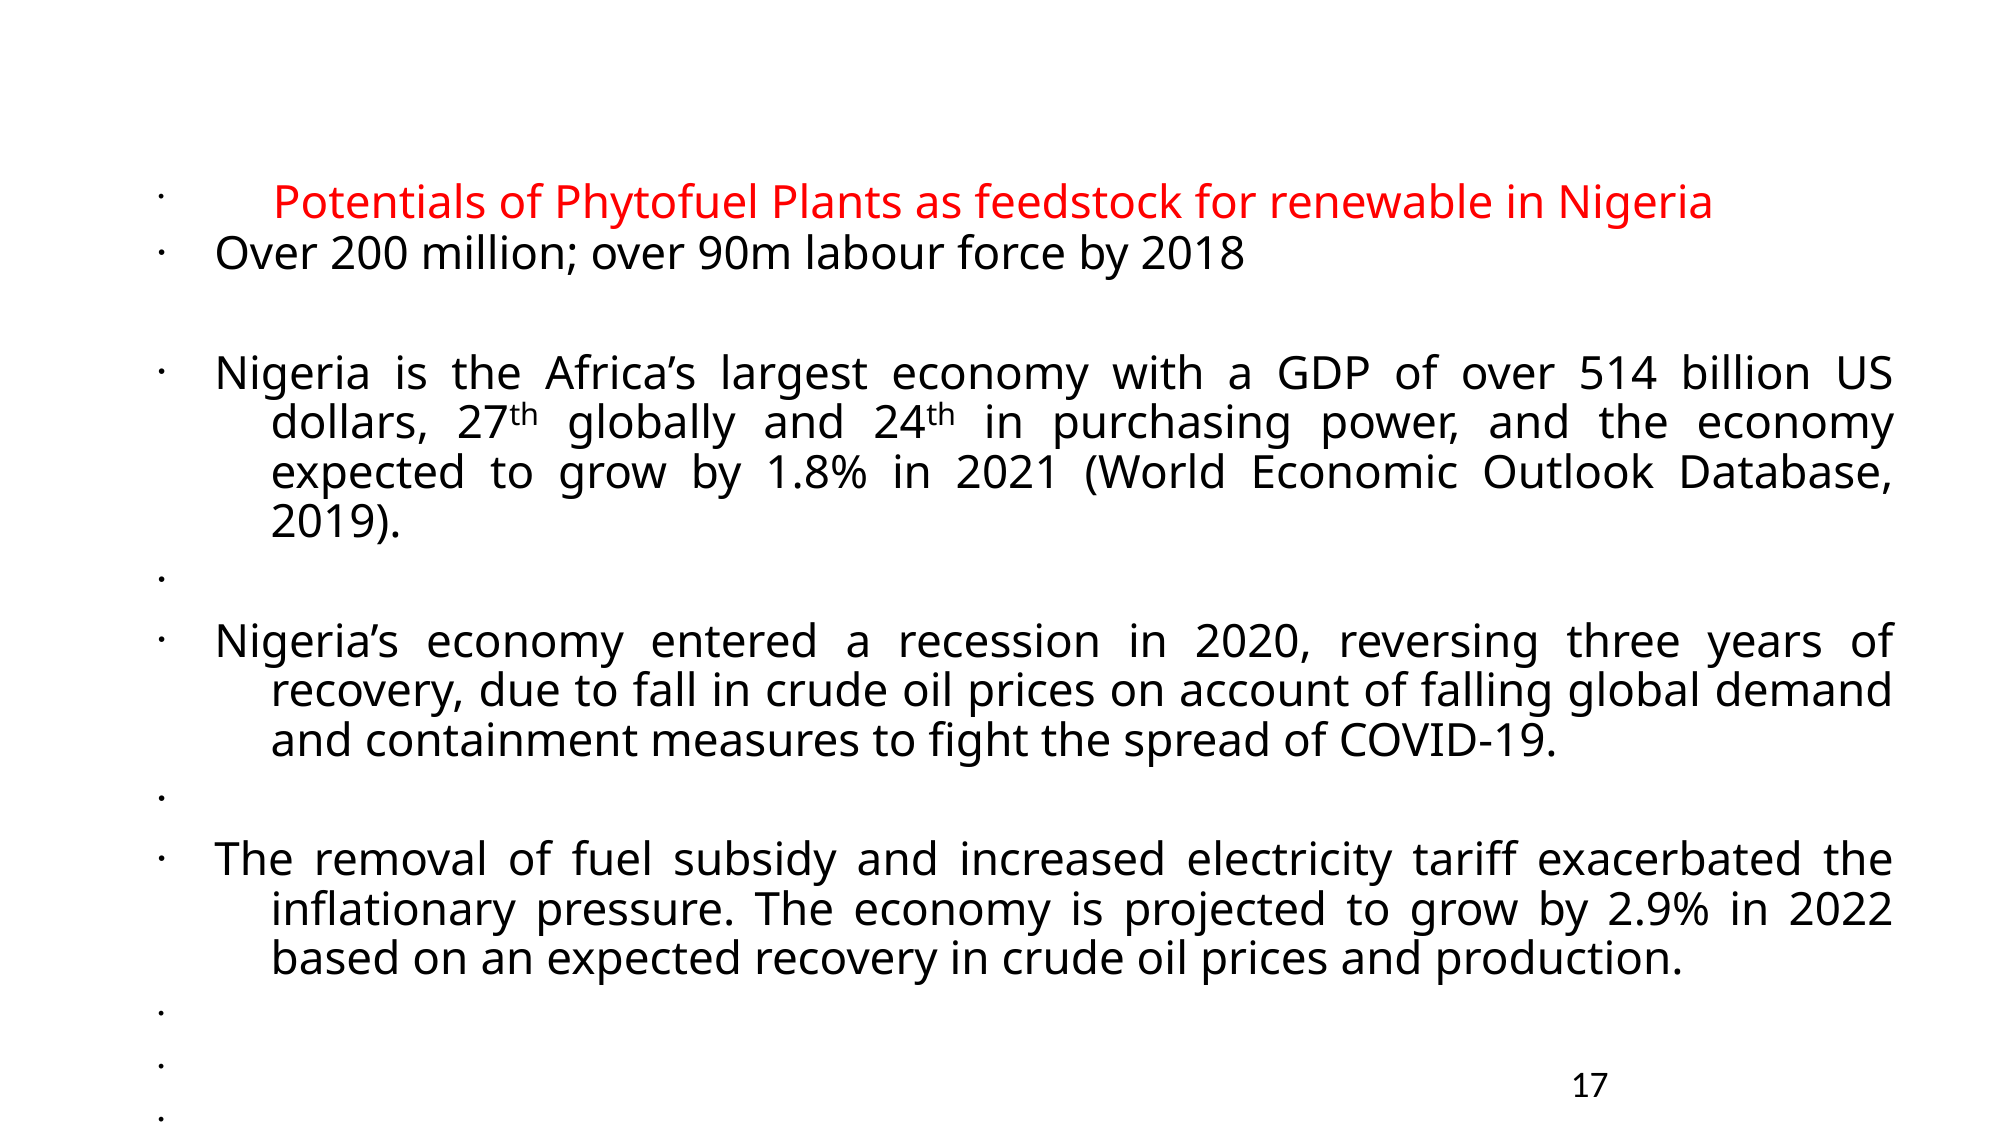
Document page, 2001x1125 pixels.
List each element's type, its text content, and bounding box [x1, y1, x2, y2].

title Potentials of Phytofuel Plants as feedstock for renewable in Nigeria [99, 45, 1900, 233]
list Over 200 million; over 90m labour force by 2018 Nigeria is the Africa’s largest economy with a GDP of over 514 billion US dollars, 27th globally and 24th in purchasing power, and the economy expected to grow by 1.8% in 2021 (World Economic Outlook Database, 2019). Nigeria’s economy entered a recession in 2020, reversing three years of recovery, due to fall in crude oil prices on account of falling global demand and containment measures to fight the spread of COVID-19. The removal of fuel subsidy and increased electricity tariff exacerbated the inflationary pressure. The economy is projected to grow by 2.9% in 2022 based on an expected recovery in crude oil prices and production. [143, 164, 1910, 1013]
text_box [1555, 1052, 1973, 1125]
